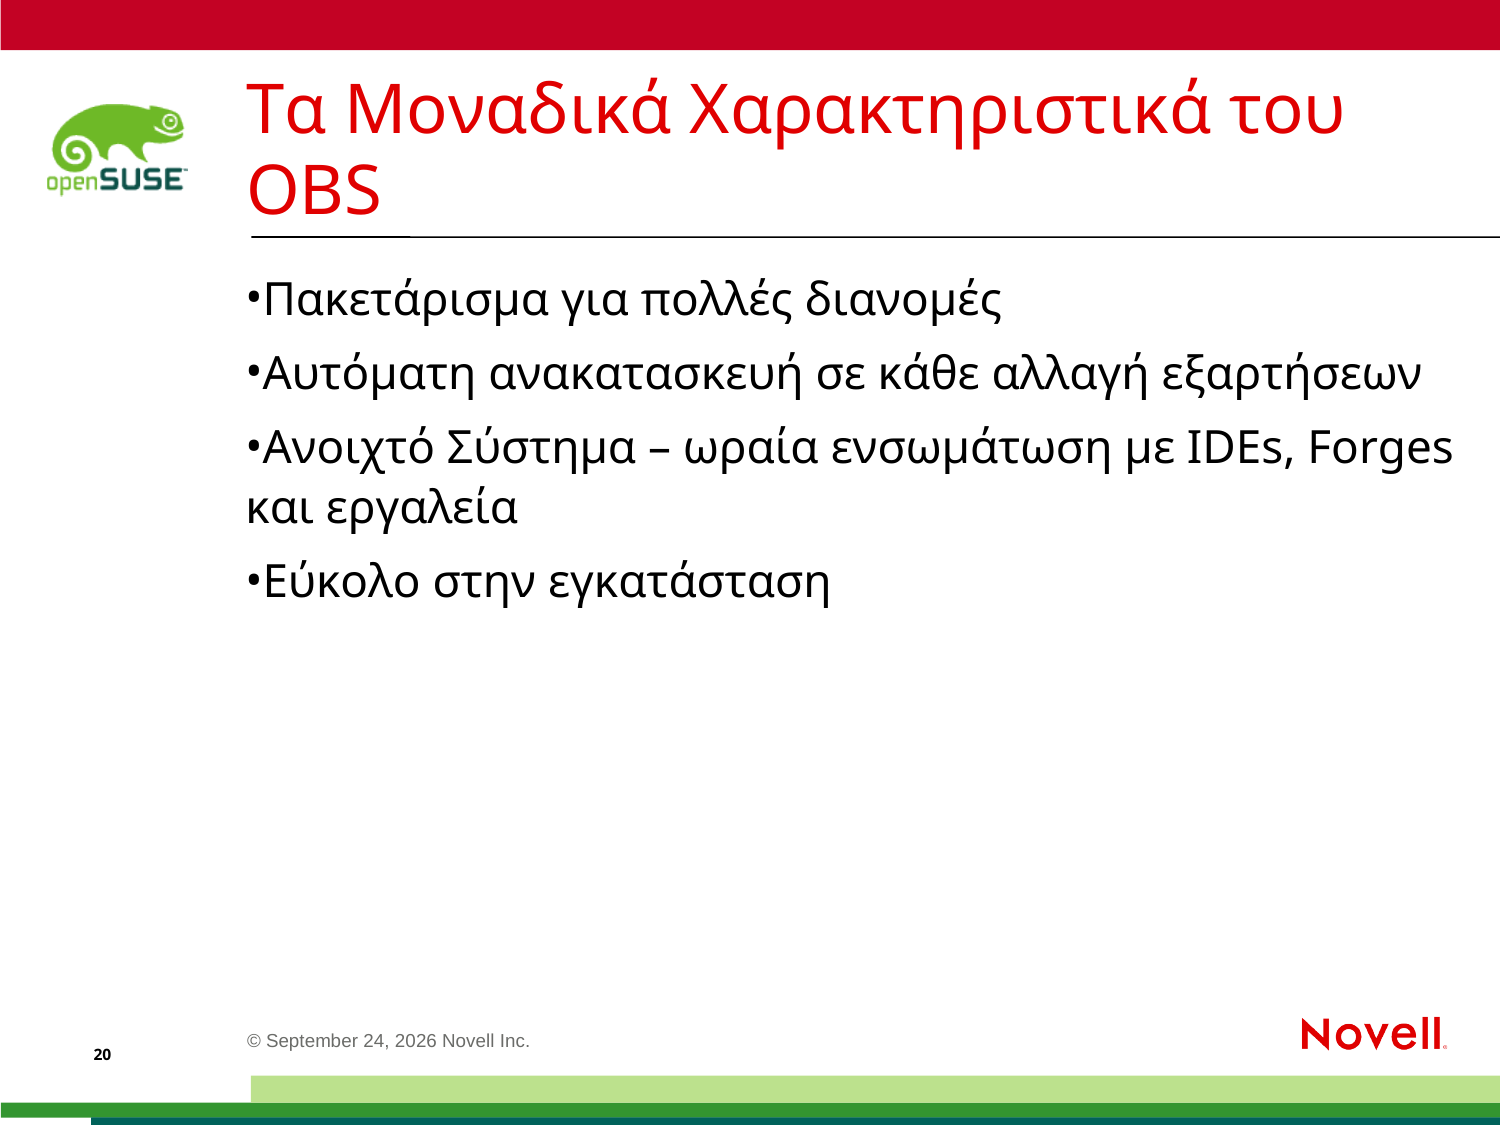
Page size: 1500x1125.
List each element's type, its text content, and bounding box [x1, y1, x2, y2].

picture [47, 104, 188, 197]
picture [1295, 1011, 1453, 1056]
list Πακετάρισμα για πολλές διανομές Αυτόματη ανακατασκευή σε κάθε αλλαγή εξαρτήσεων Ανοιχτό Σύστημα – ωραία ενσωμάτωση με IDEs, Forges και εργαλεία Εύκολο στην εγκατάσταση [245, 267, 1458, 636]
title Τα Μοναδικά Χαρακτηριστικά του OBS [246, 68, 1409, 231]
